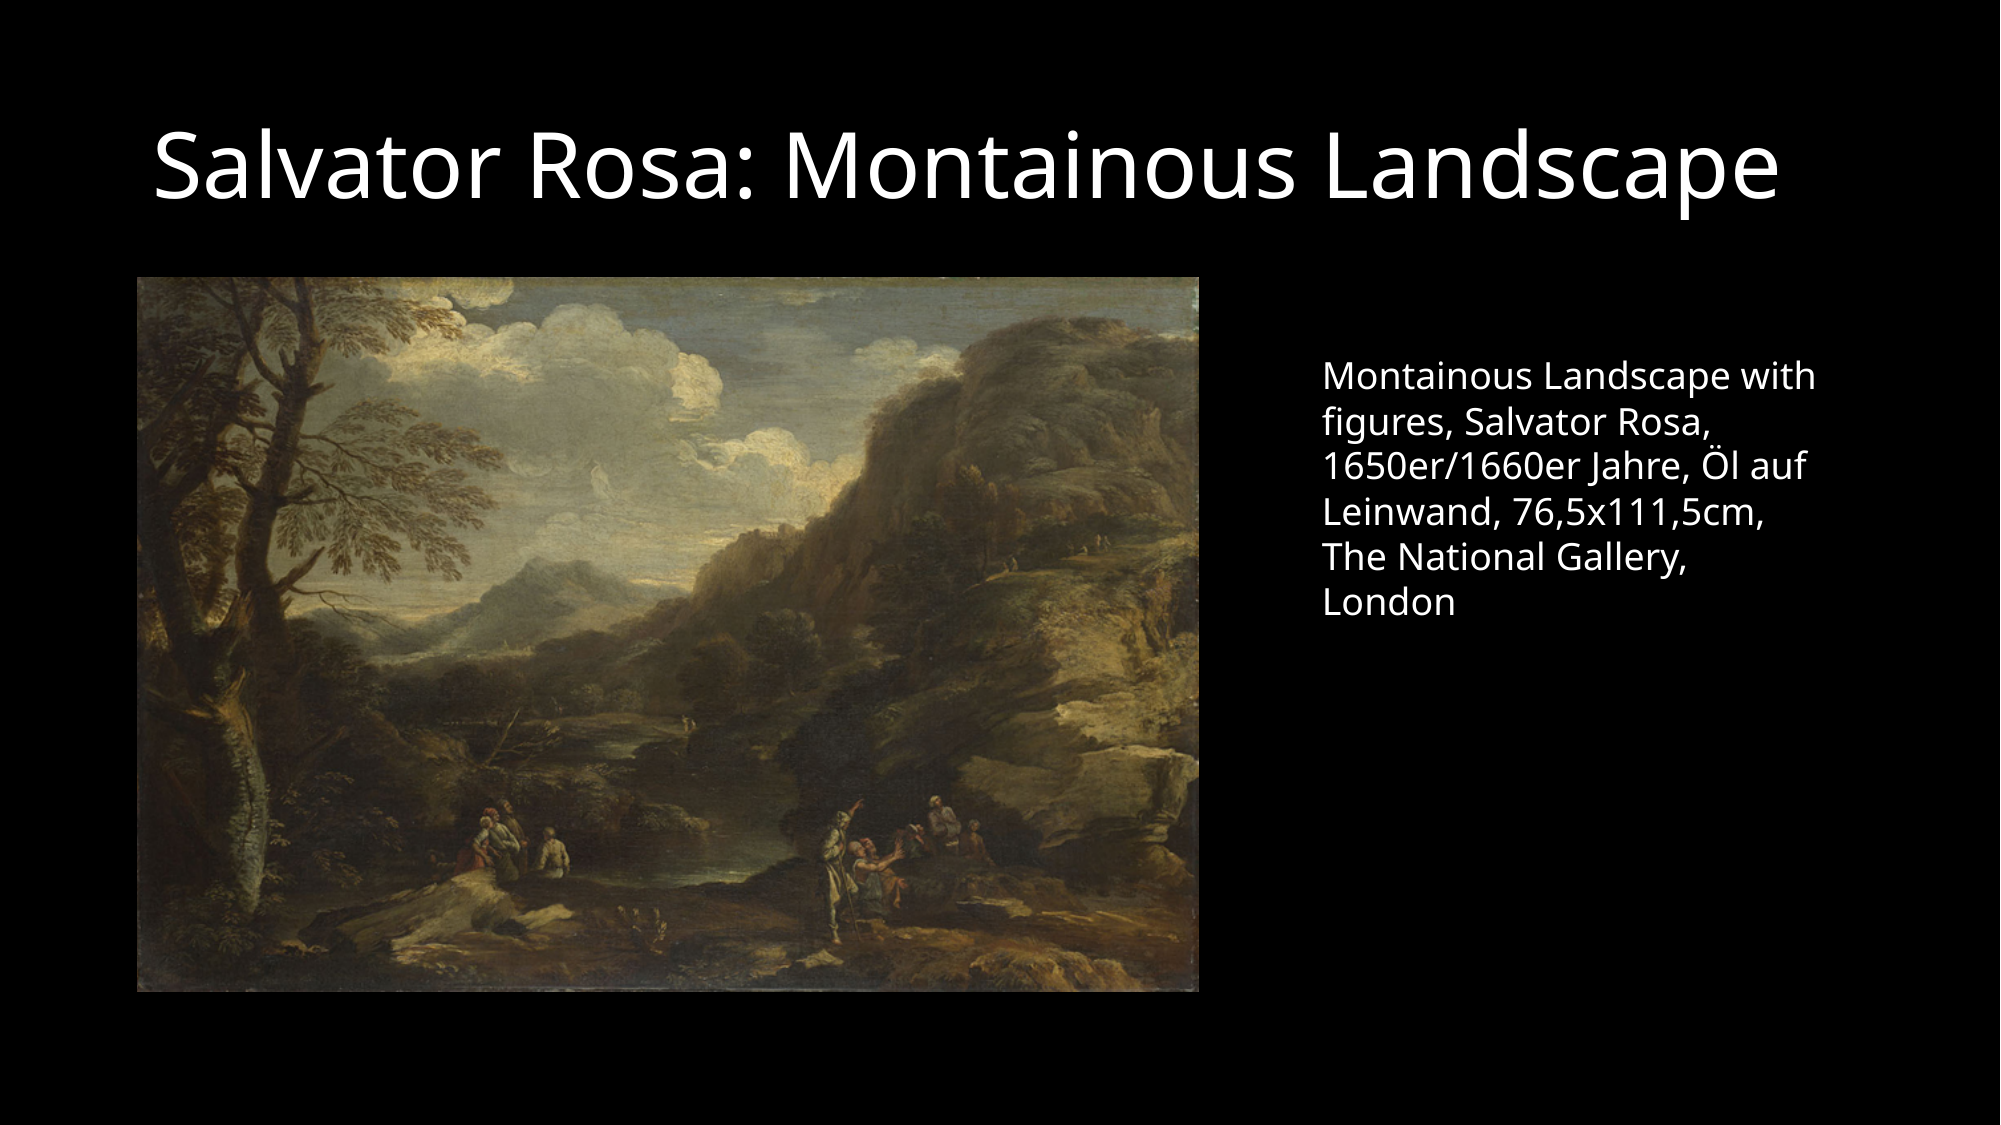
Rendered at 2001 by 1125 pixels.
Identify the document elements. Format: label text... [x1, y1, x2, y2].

title Salvator Rosa: Montainous Landscape [137, 59, 1863, 278]
text_box Montainous Landscape with figures, Salvator Rosa, 1650er/1660er Jahre, Öl auf Leinwand, 76,5x111,5cm, The National Gallery, London [1306, 345, 1840, 588]
picture [137, 277, 1199, 992]
